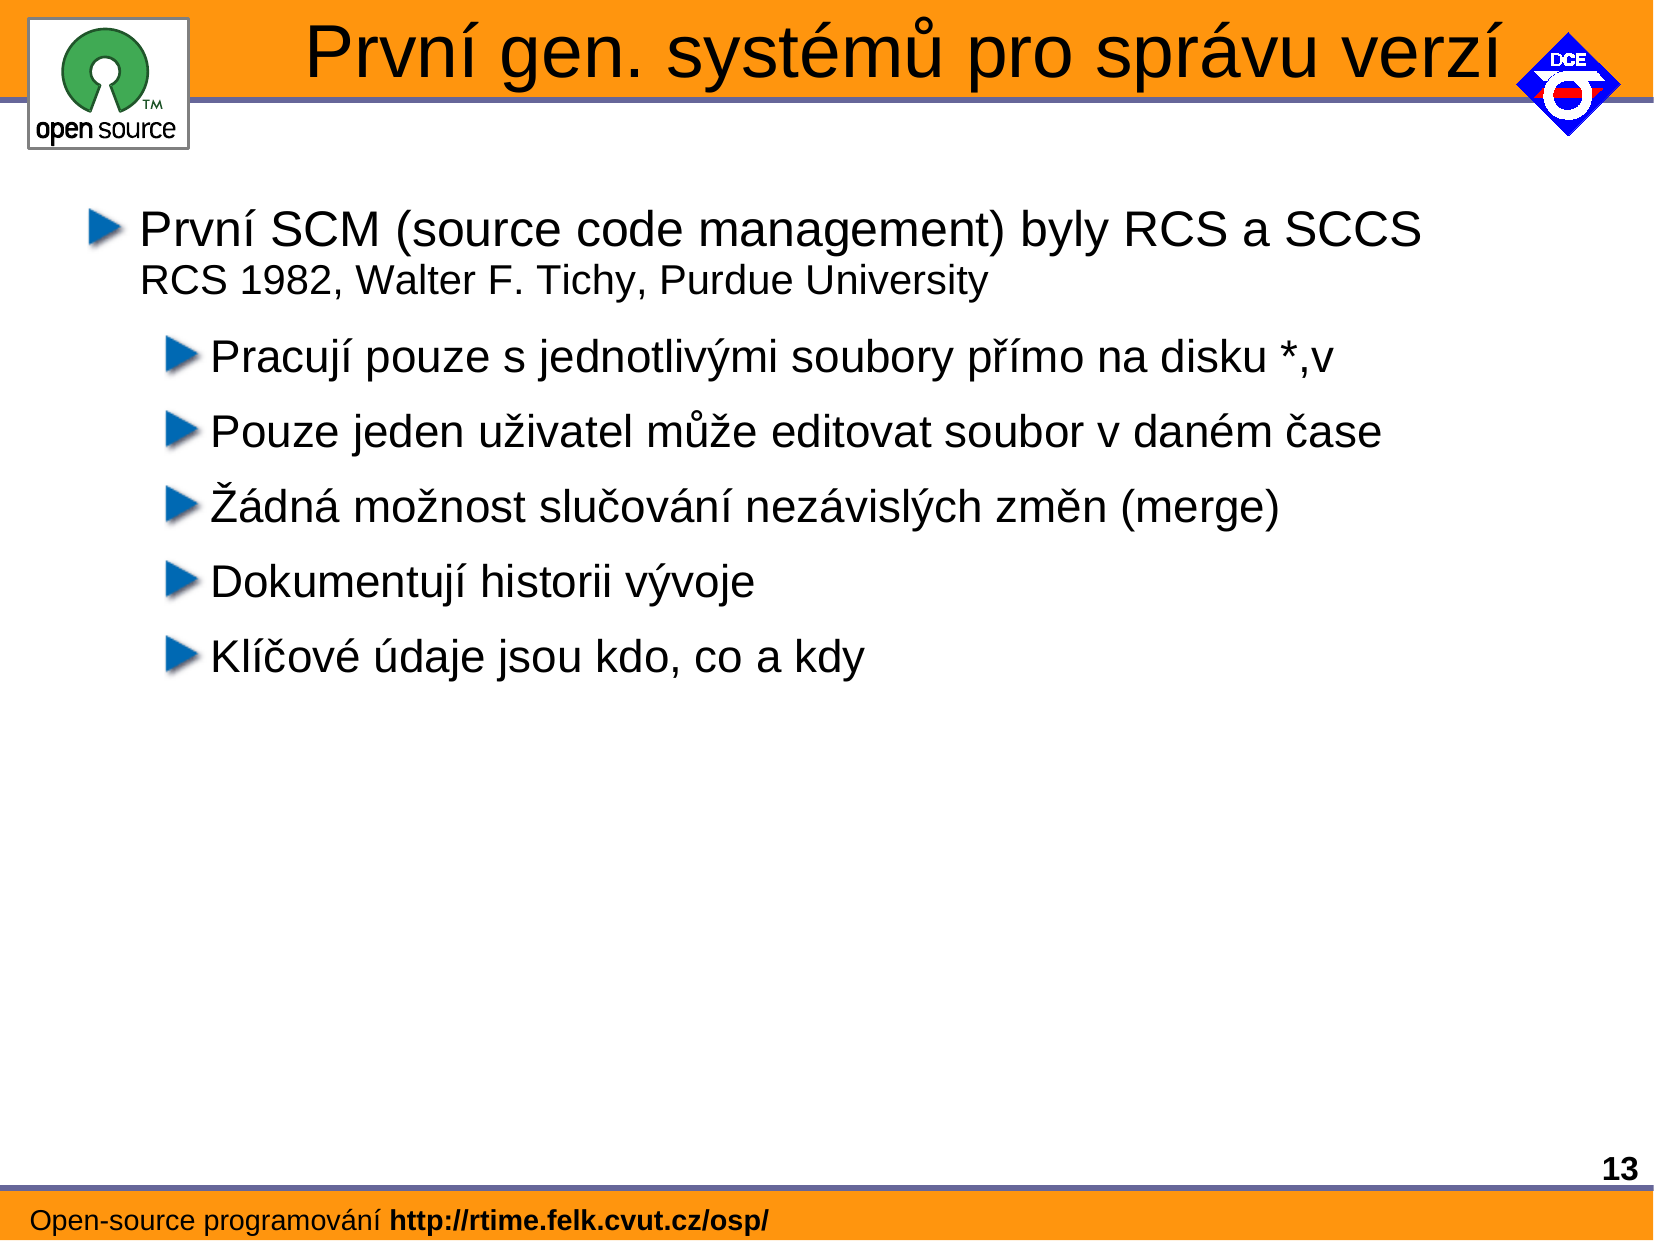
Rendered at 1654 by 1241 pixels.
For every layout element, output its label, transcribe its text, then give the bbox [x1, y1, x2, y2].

list První SCM (source code management) byly RCS a SCCS RCS 1982, Walter F. Tichy, Purdue University Pracují pouze s jednotlivými soubory přímo na disku *,v Pouze jeden uživatel může editovat soubor v daném čase Žádná možnost slučování nezávislých změn (merge) Dokumentují historii vývoje Klíčové údaje jsou kdo, co a kdy [68, 201, 1592, 1106]
title První gen. systémů pro správu verzí [178, 4, 1631, 98]
